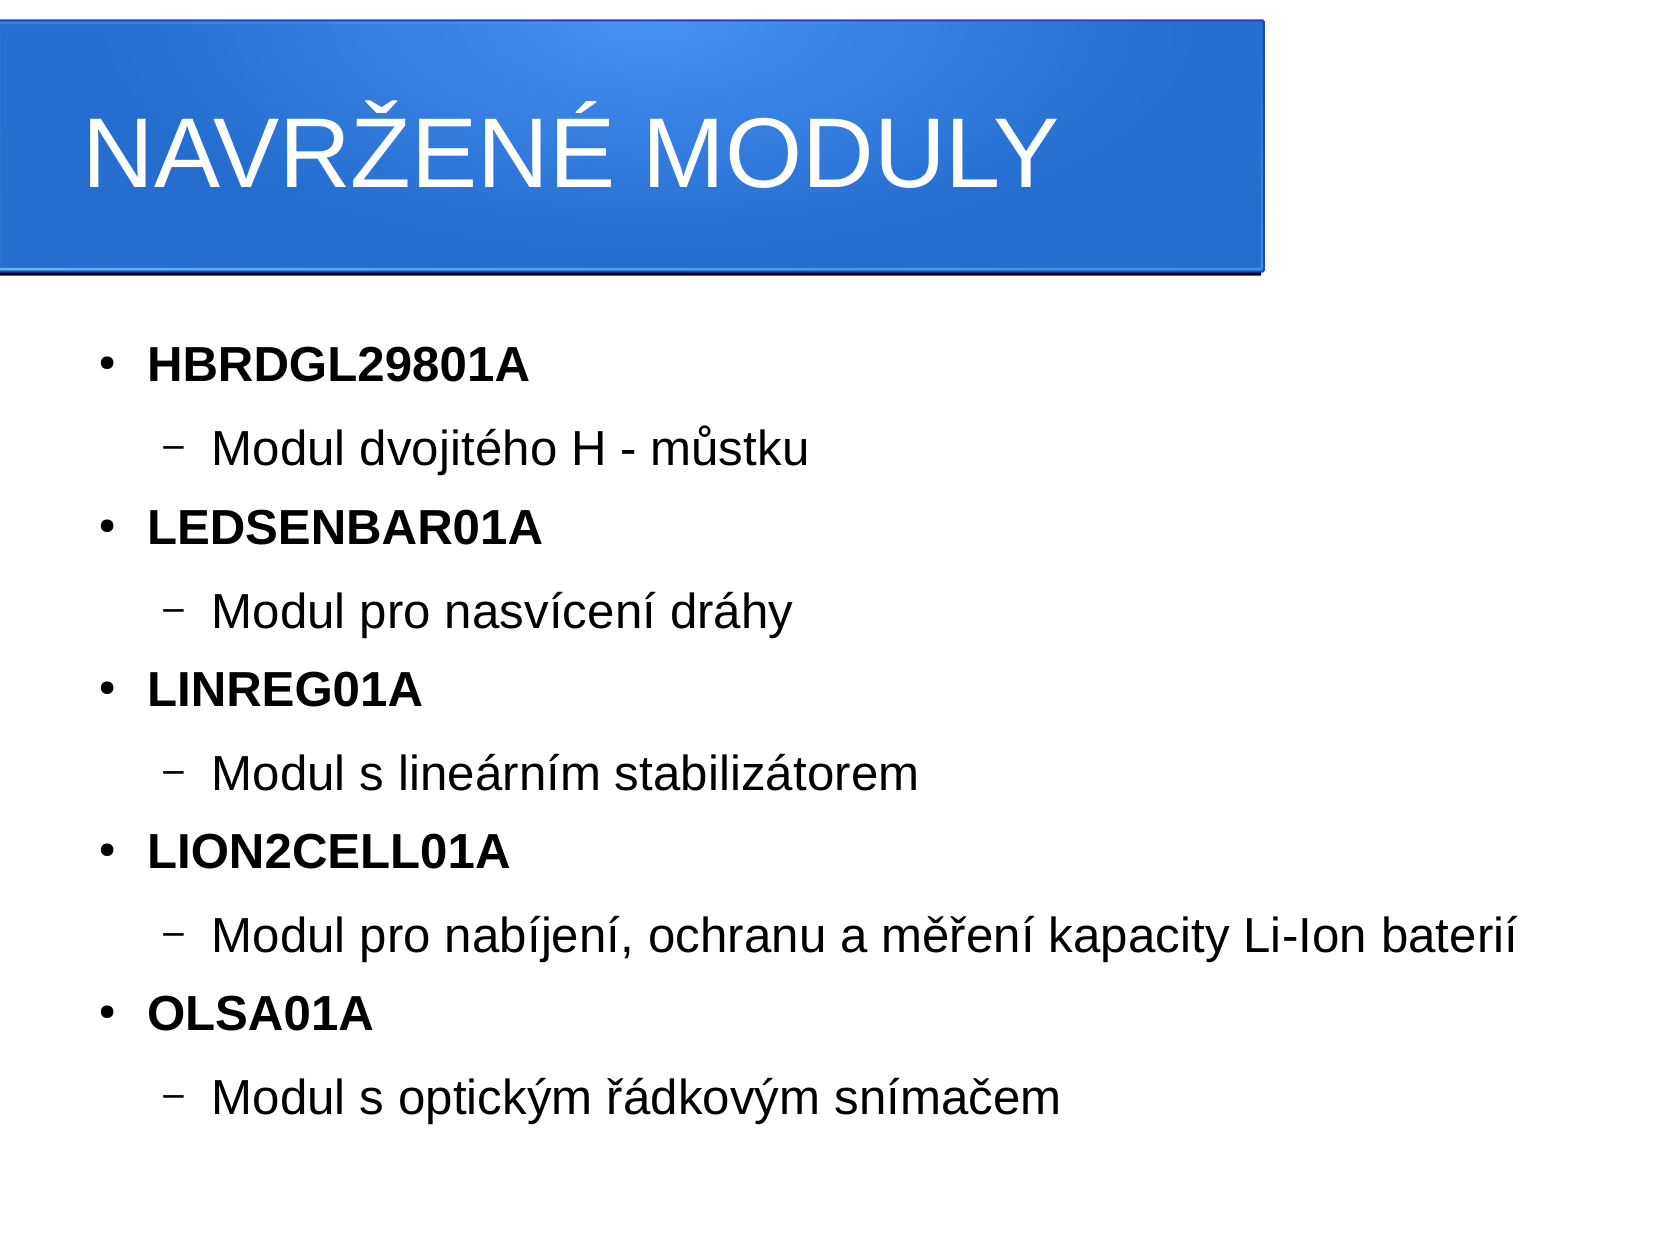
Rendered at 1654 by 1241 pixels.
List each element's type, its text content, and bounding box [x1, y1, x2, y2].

title NAVRŽENÉ MODULY [82, 49, 1250, 257]
list HBRDGL29801A Modul dvojitého H - můstku LEDSENBAR01A Modul pro nasvícení dráhy LINREG01A Modul s lineárním stabilizátorem LION2CELL01A Modul pro nabíjení, ochranu a měření kapacity Li-Ion baterií OLSA01A Modul s optickým řádkovým snímačem [82, 337, 1538, 1134]
